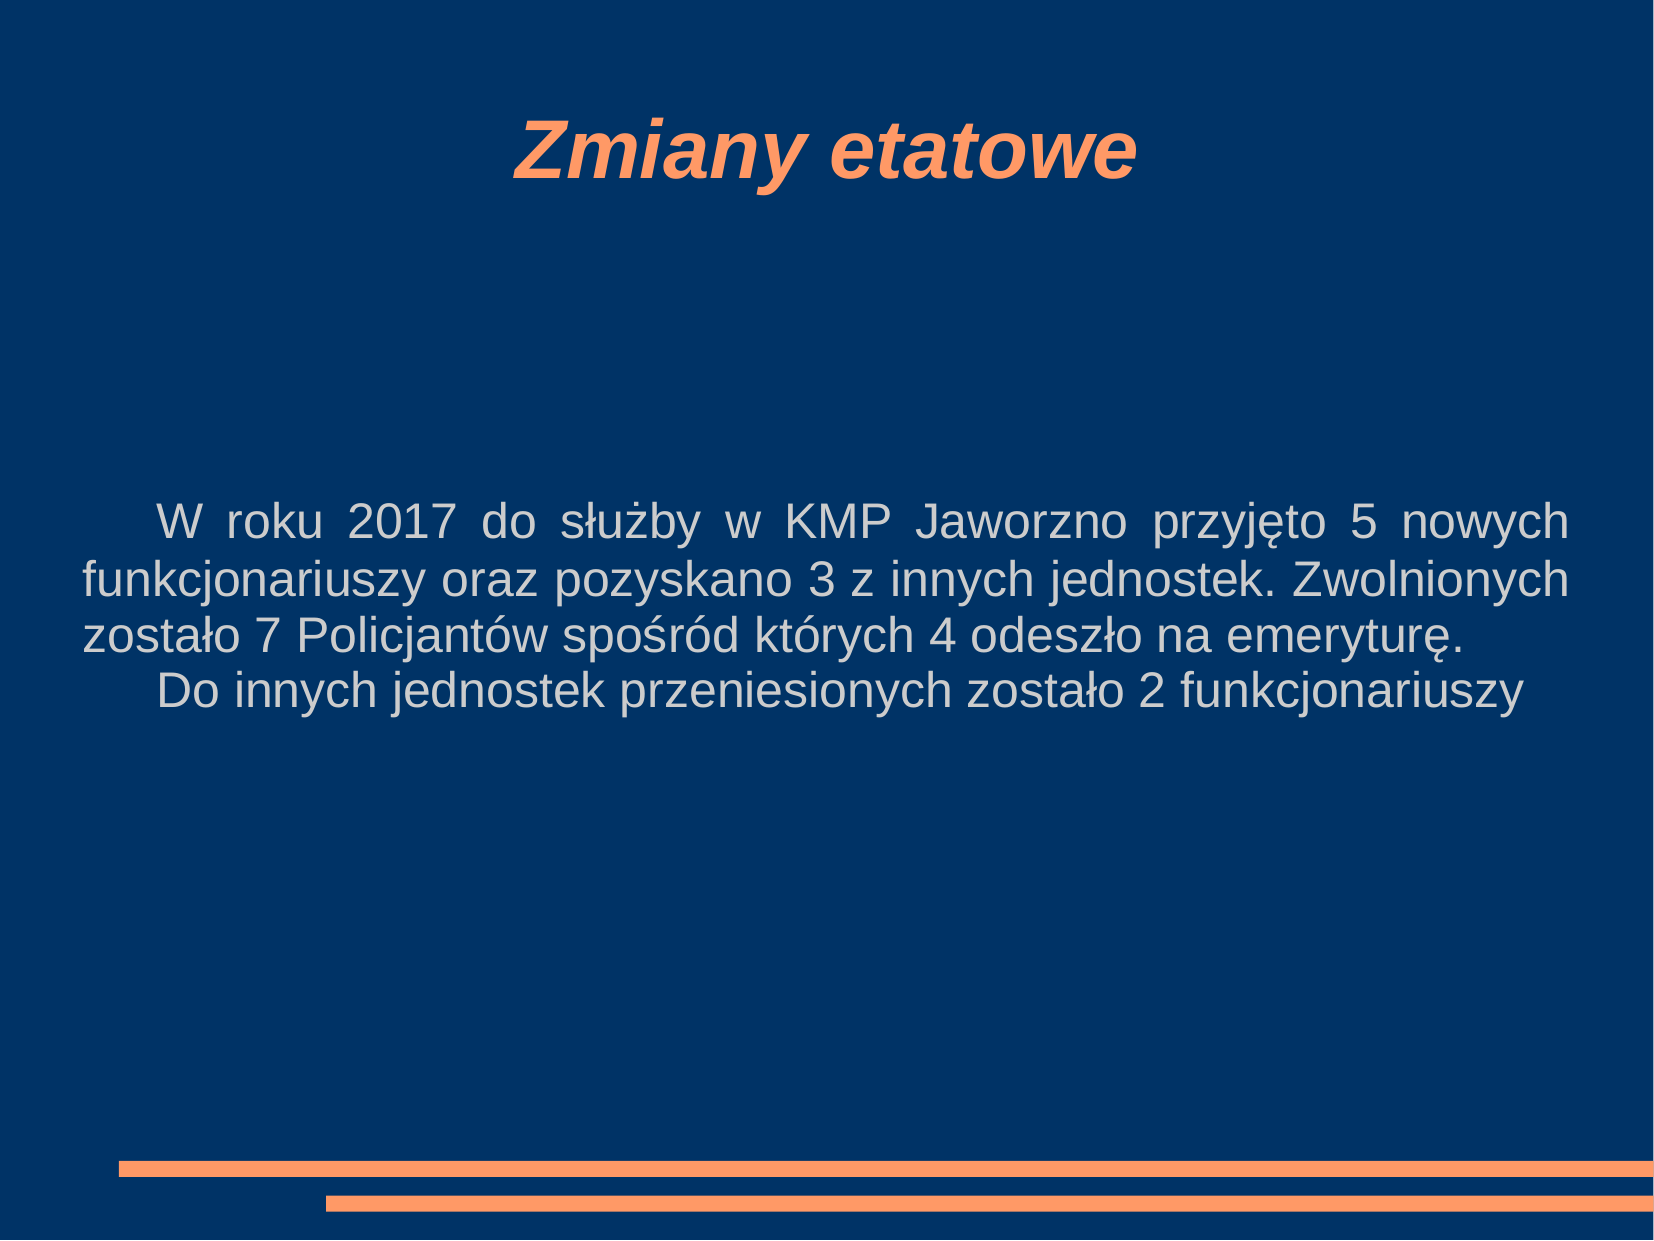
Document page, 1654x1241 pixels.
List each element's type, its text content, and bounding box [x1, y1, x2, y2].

title Zmiany etatowe [121, 46, 1534, 236]
subtitle W roku 2017 do służby w KMP Jaworzno przyjęto 5 nowych funkcjonariuszy oraz pozyskano 3 z innych jednostek. Zwolnionych zostało 7 Policjantów spośród których 4 odeszło na emeryturę. Do innych jednostek przeniesionych zostało 2 funkcjonariuszy [82, 236, 1571, 969]
